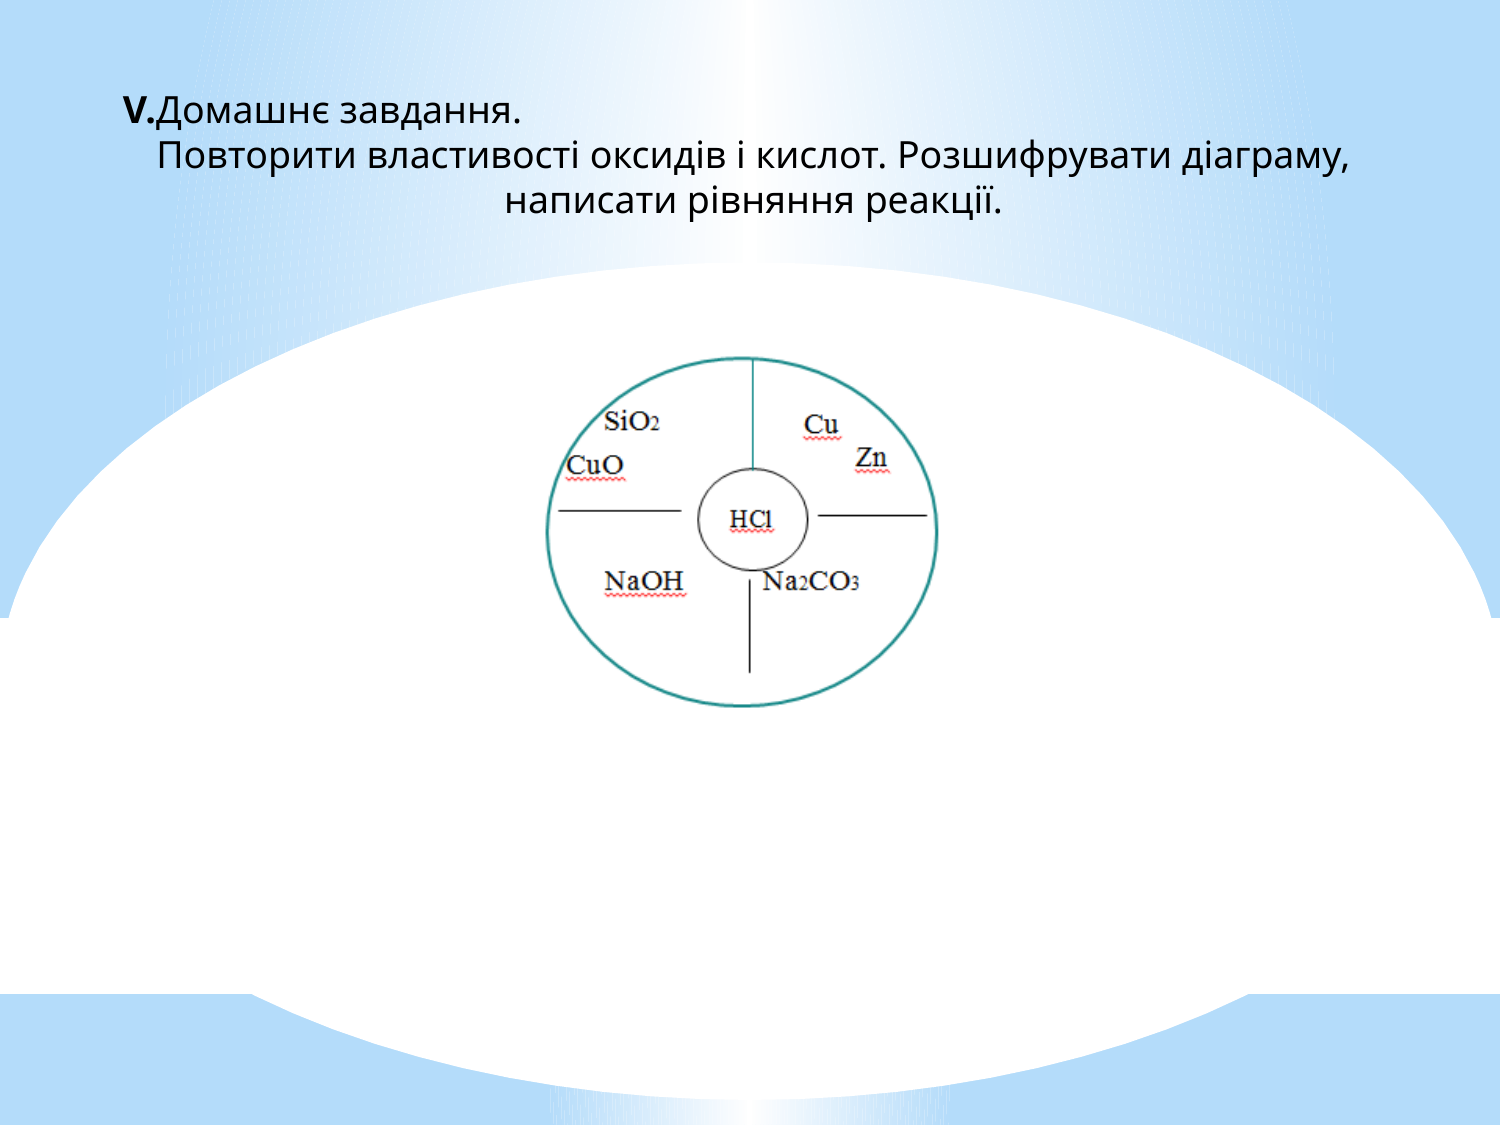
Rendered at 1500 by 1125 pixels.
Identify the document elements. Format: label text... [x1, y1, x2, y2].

picture [513, 349, 987, 736]
list V.Домашнє завдання. Повторити властивості оксидів і кислот. Розшифрувати діаграму, написати рівняння реакції. [100, 78, 1400, 1000]
